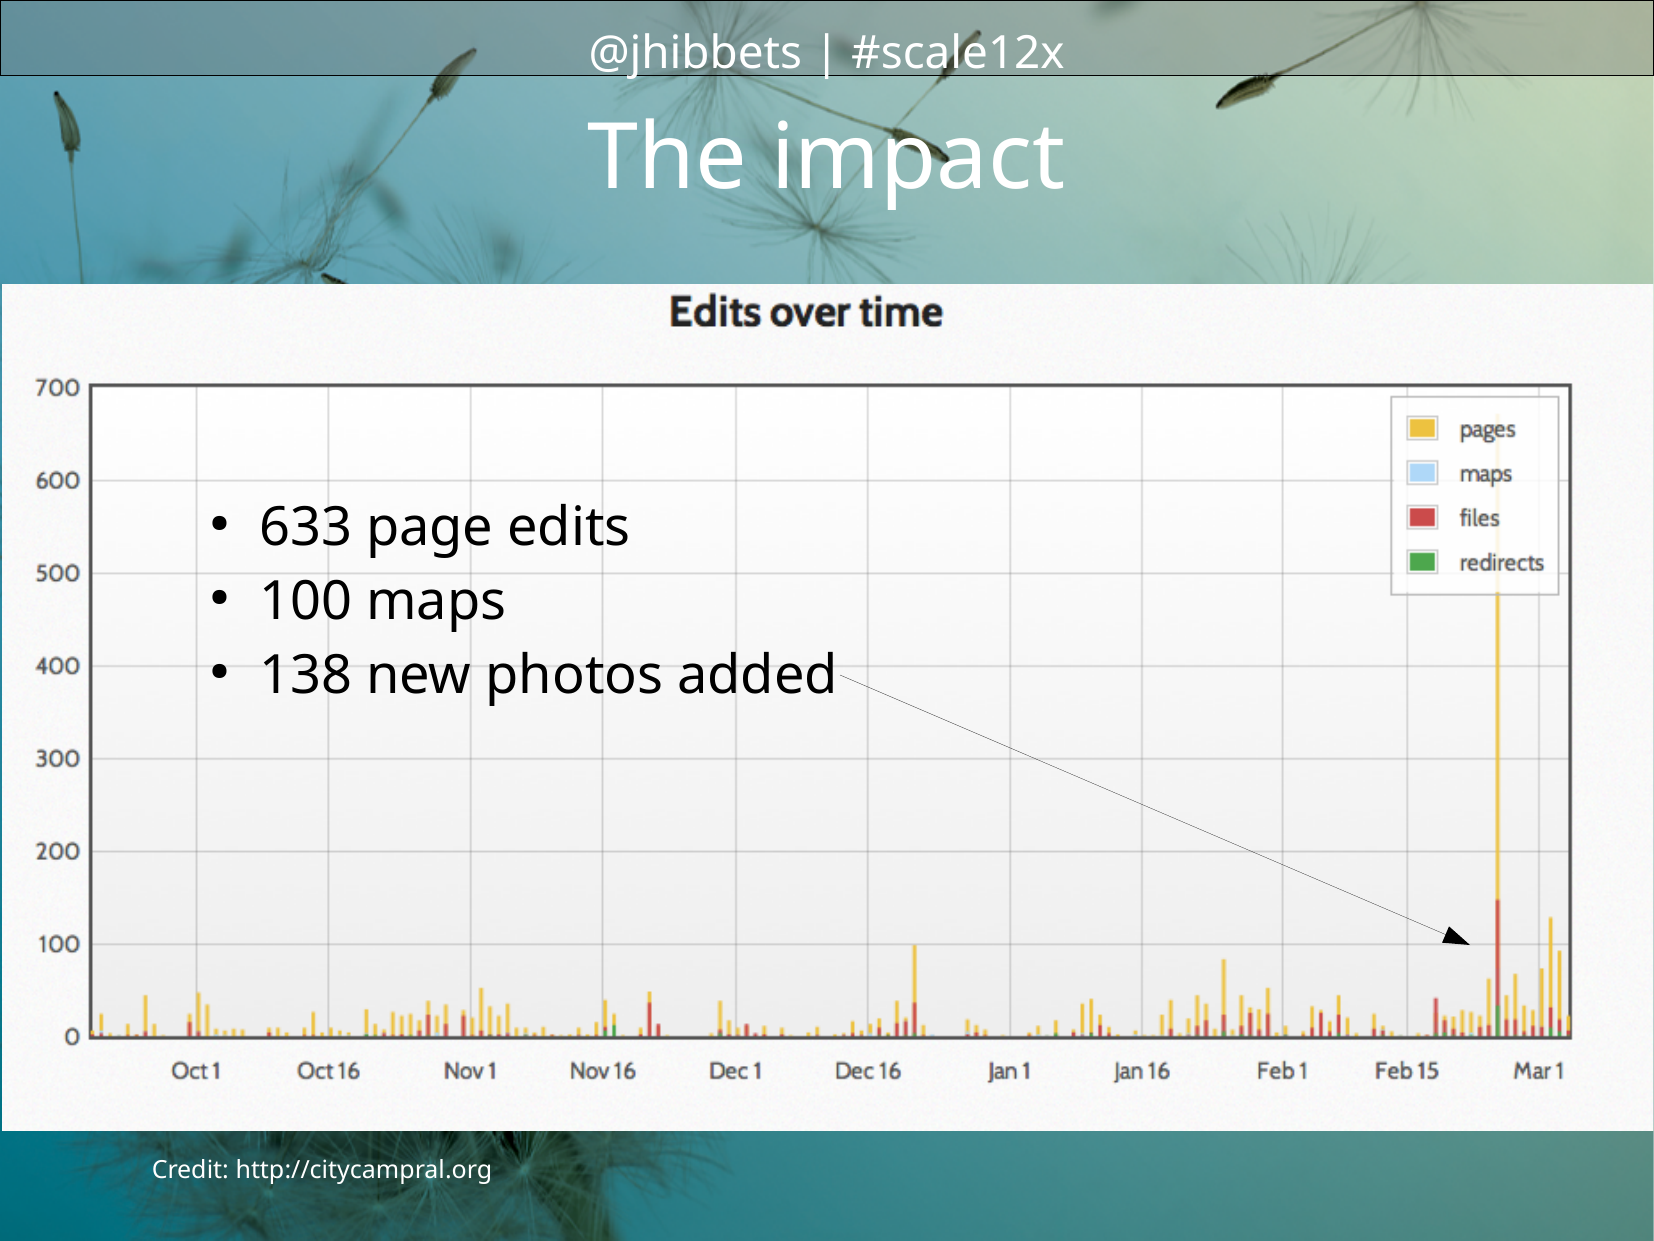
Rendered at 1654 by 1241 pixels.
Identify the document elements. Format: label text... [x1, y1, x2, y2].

text_box 633 page edits 100 maps 138 new photos added [195, 480, 847, 677]
text_box Credit: http://citycampral.org [137, 1144, 521, 1188]
picture [0, 76, 1654, 1241]
title The impact [82, 49, 1571, 257]
